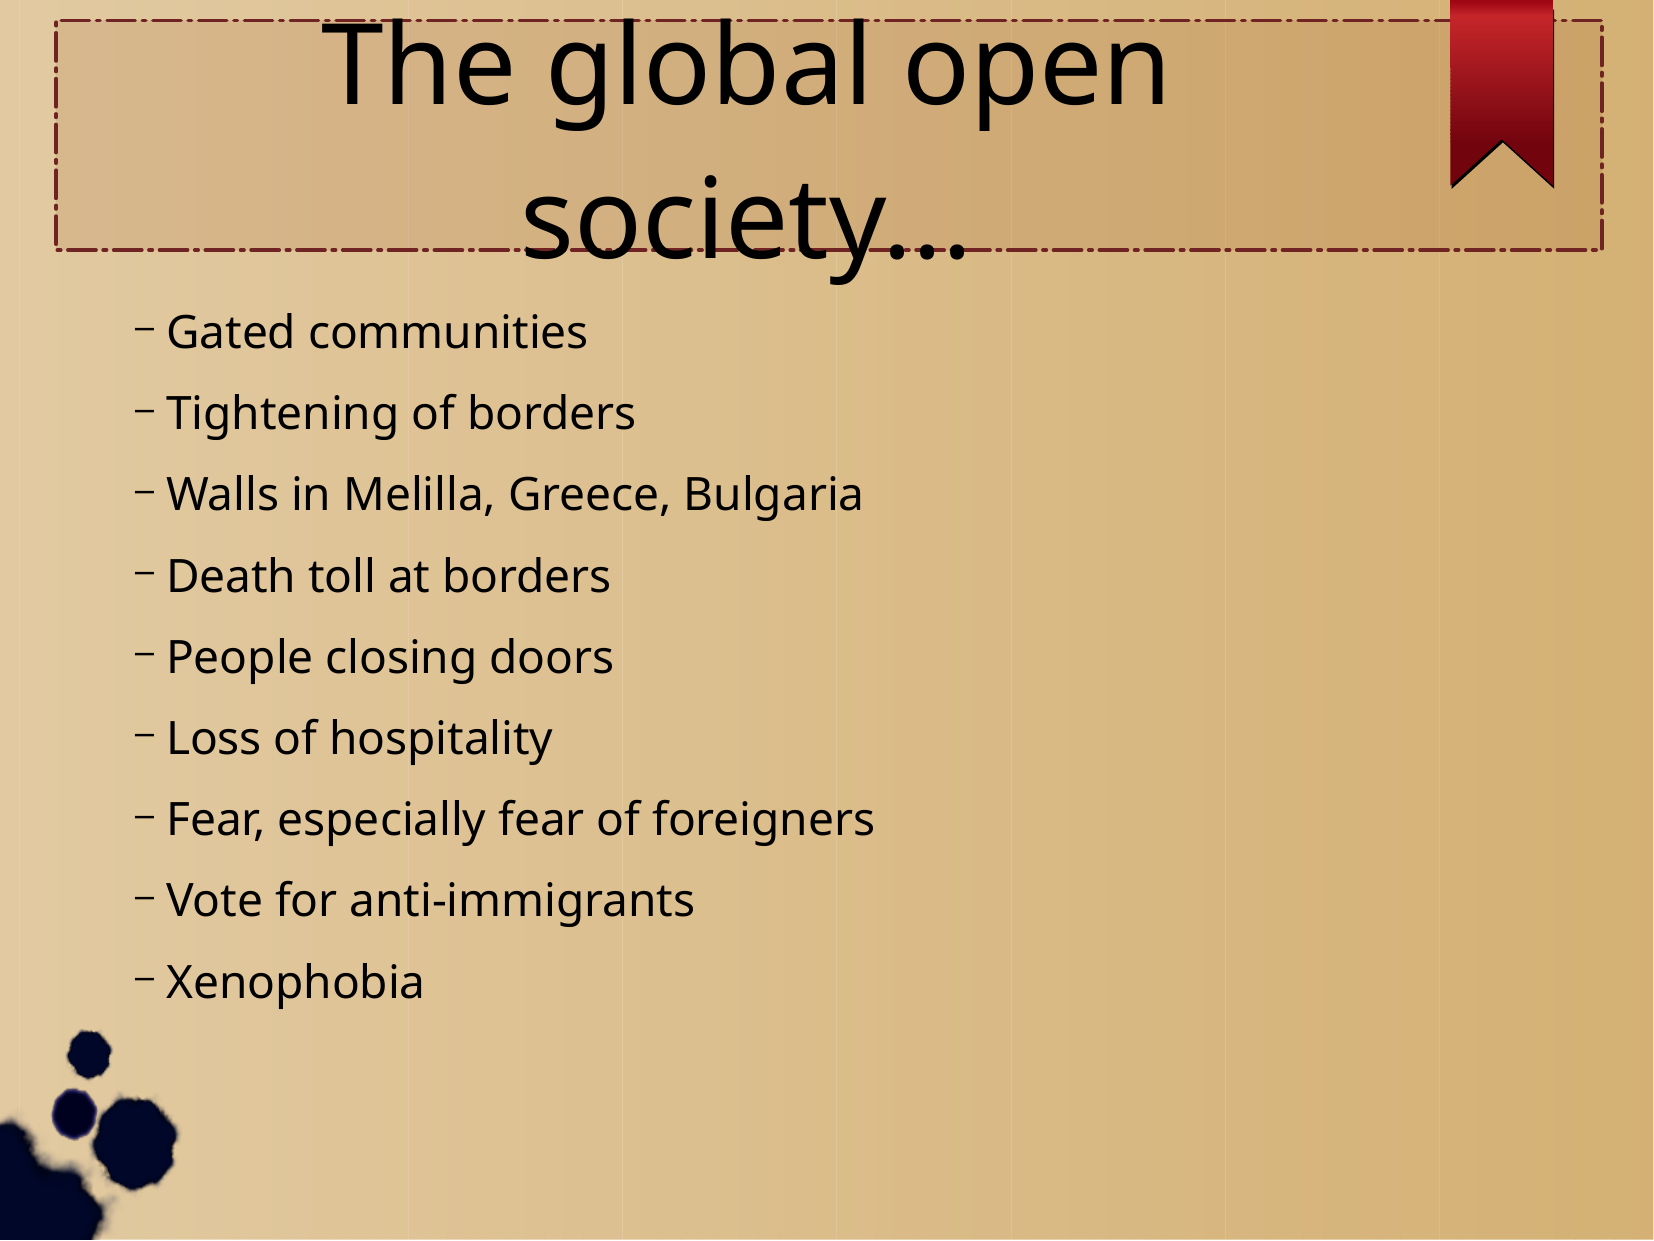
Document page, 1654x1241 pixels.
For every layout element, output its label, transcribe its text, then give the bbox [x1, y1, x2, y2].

title The global open society... [82, 47, 1412, 229]
list Gated communities Tightening of borders Walls in Melilla, Greece, Bulgaria Death toll at borders People closing doors Loss of hospitality Fear, especially fear of foreigners Vote for anti-immigrants Xenophobia [82, 299, 1571, 1019]
